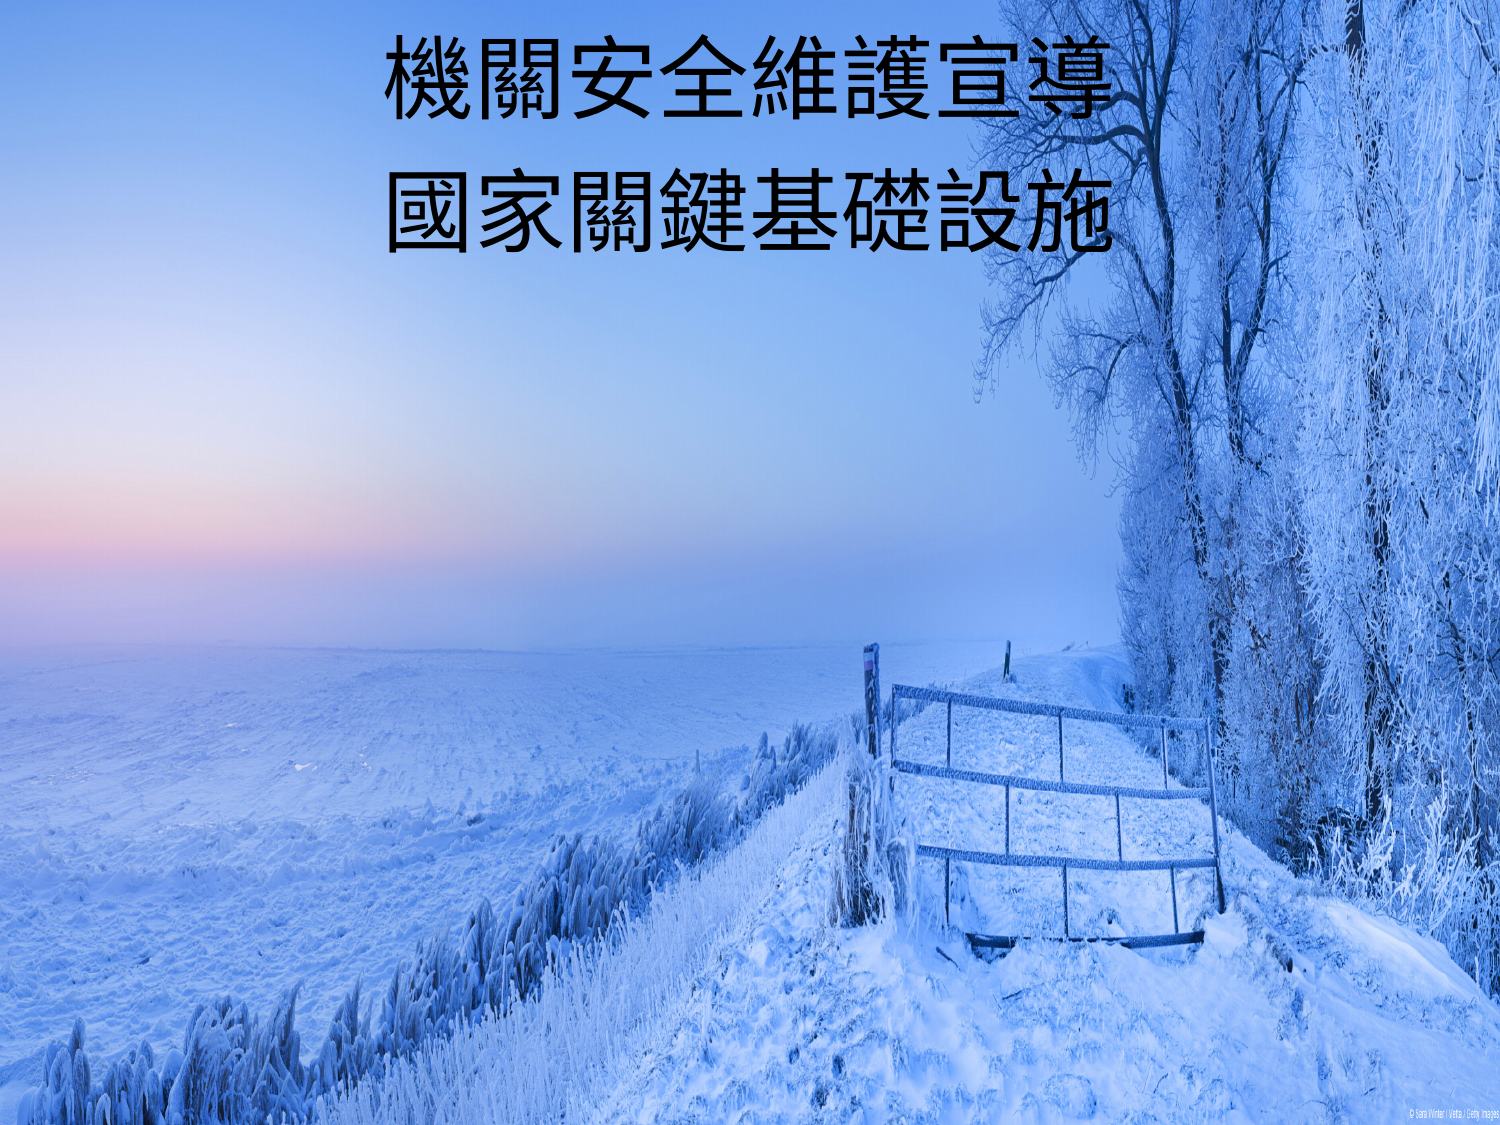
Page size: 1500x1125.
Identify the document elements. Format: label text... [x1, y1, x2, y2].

title 機關安全維護宣導 國家關鍵基礎設施 [112, 349, 1388, 669]
picture [0, 0, 1500, 1125]
